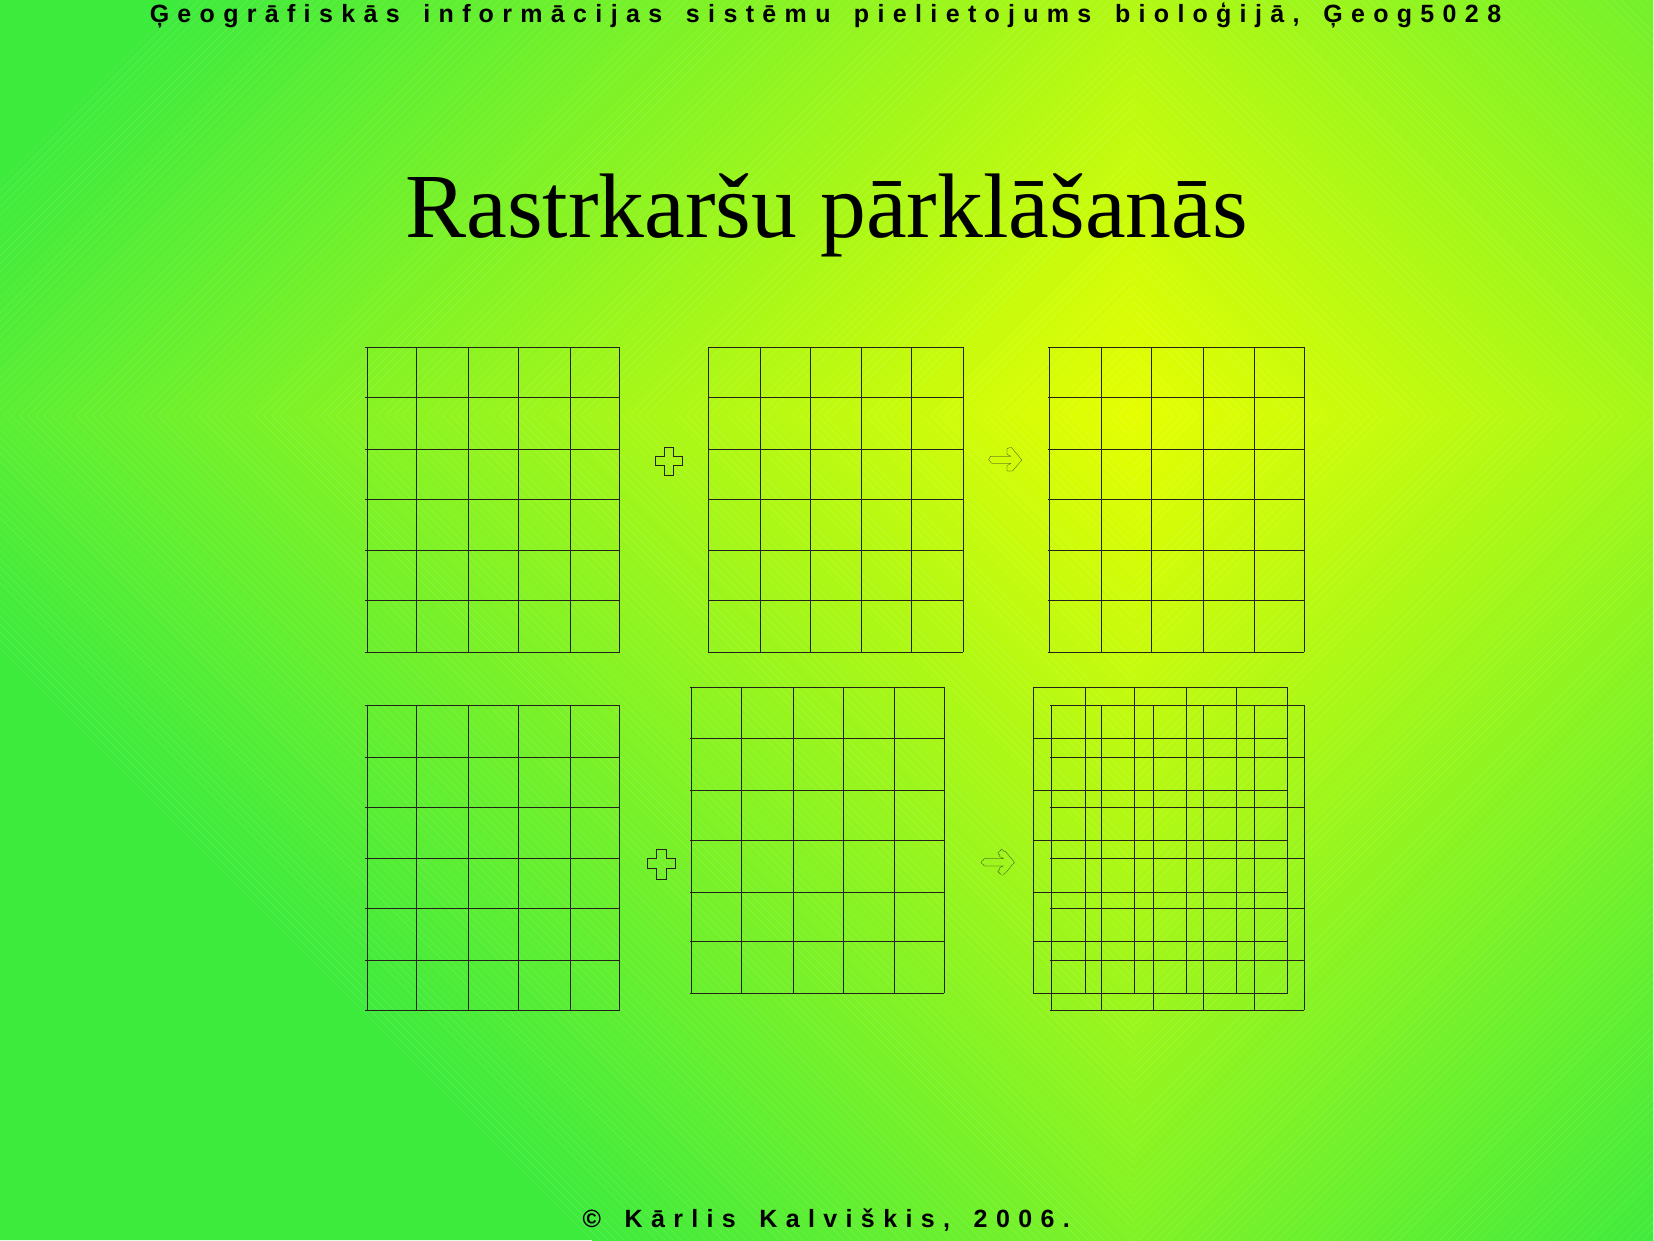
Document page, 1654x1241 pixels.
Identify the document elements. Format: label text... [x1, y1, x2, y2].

title Rastrkaršu pārklāšanās [121, 102, 1534, 311]
picture [363, 343, 1309, 1016]
